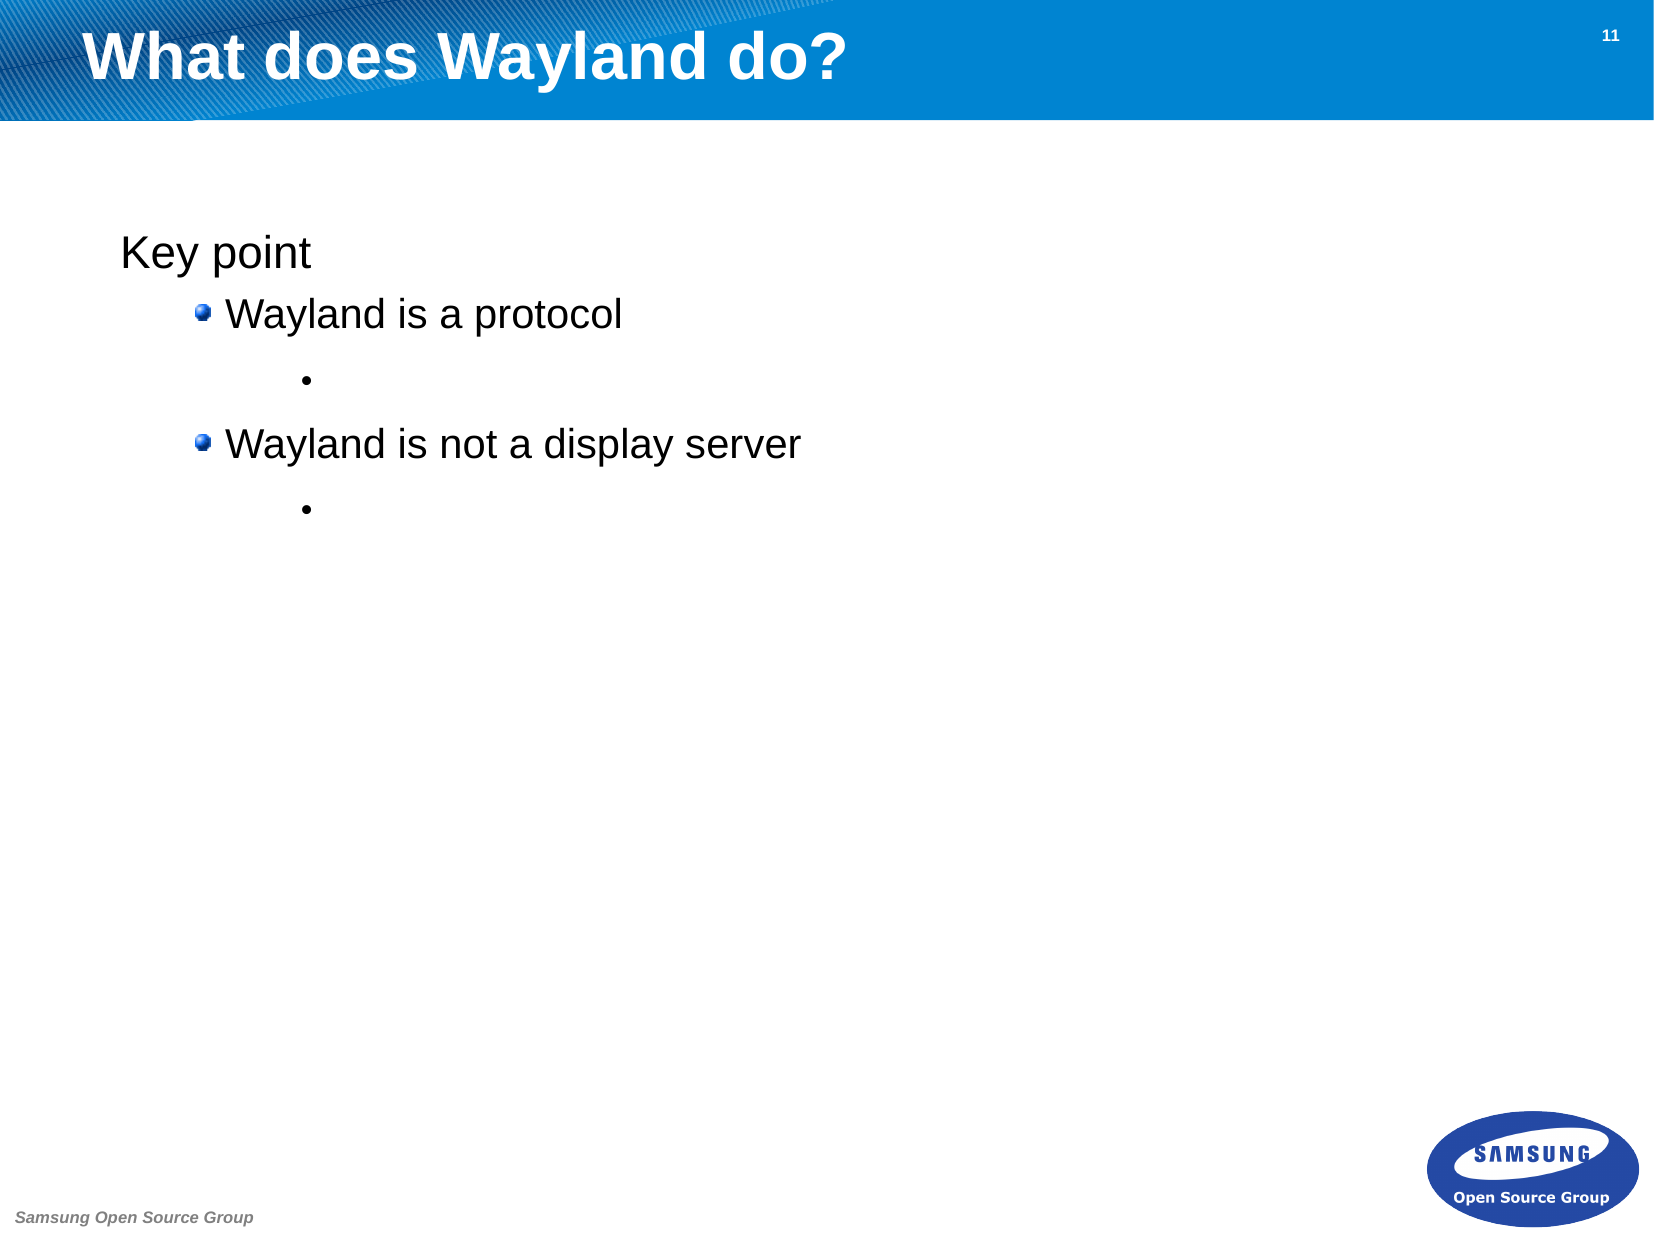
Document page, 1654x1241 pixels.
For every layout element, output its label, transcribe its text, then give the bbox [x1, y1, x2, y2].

picture [1425, 1109, 1641, 1230]
title What does Wayland do? [82, 15, 1570, 100]
list Key point Wayland is a protocol Wayland is not a display server [90, 225, 1545, 945]
